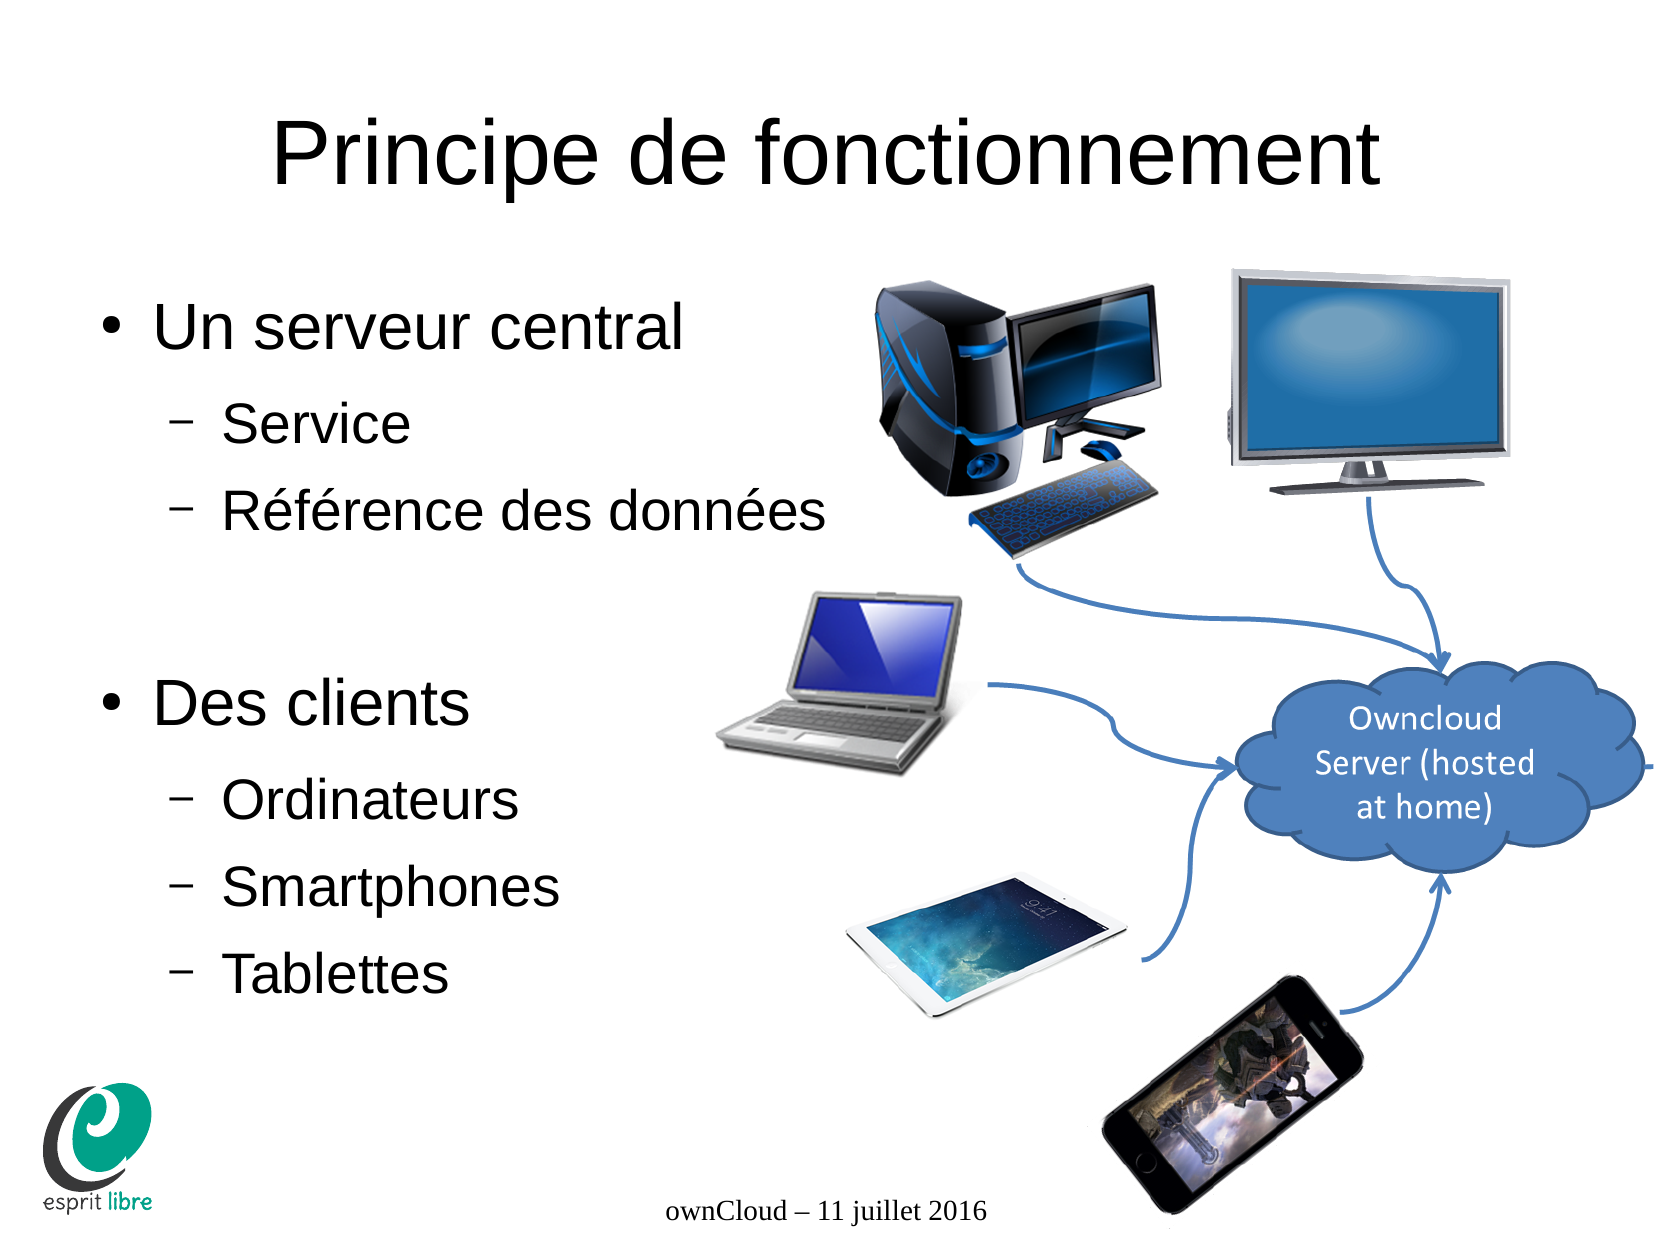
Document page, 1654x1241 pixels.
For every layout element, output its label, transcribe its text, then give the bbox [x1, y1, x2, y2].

title Principe de fonctionnement [82, 49, 1571, 257]
picture [710, 268, 1654, 1229]
list Un serveur central Service Référence des données Des clients Ordinateurs Smartphones Tablettes [82, 290, 710, 1010]
